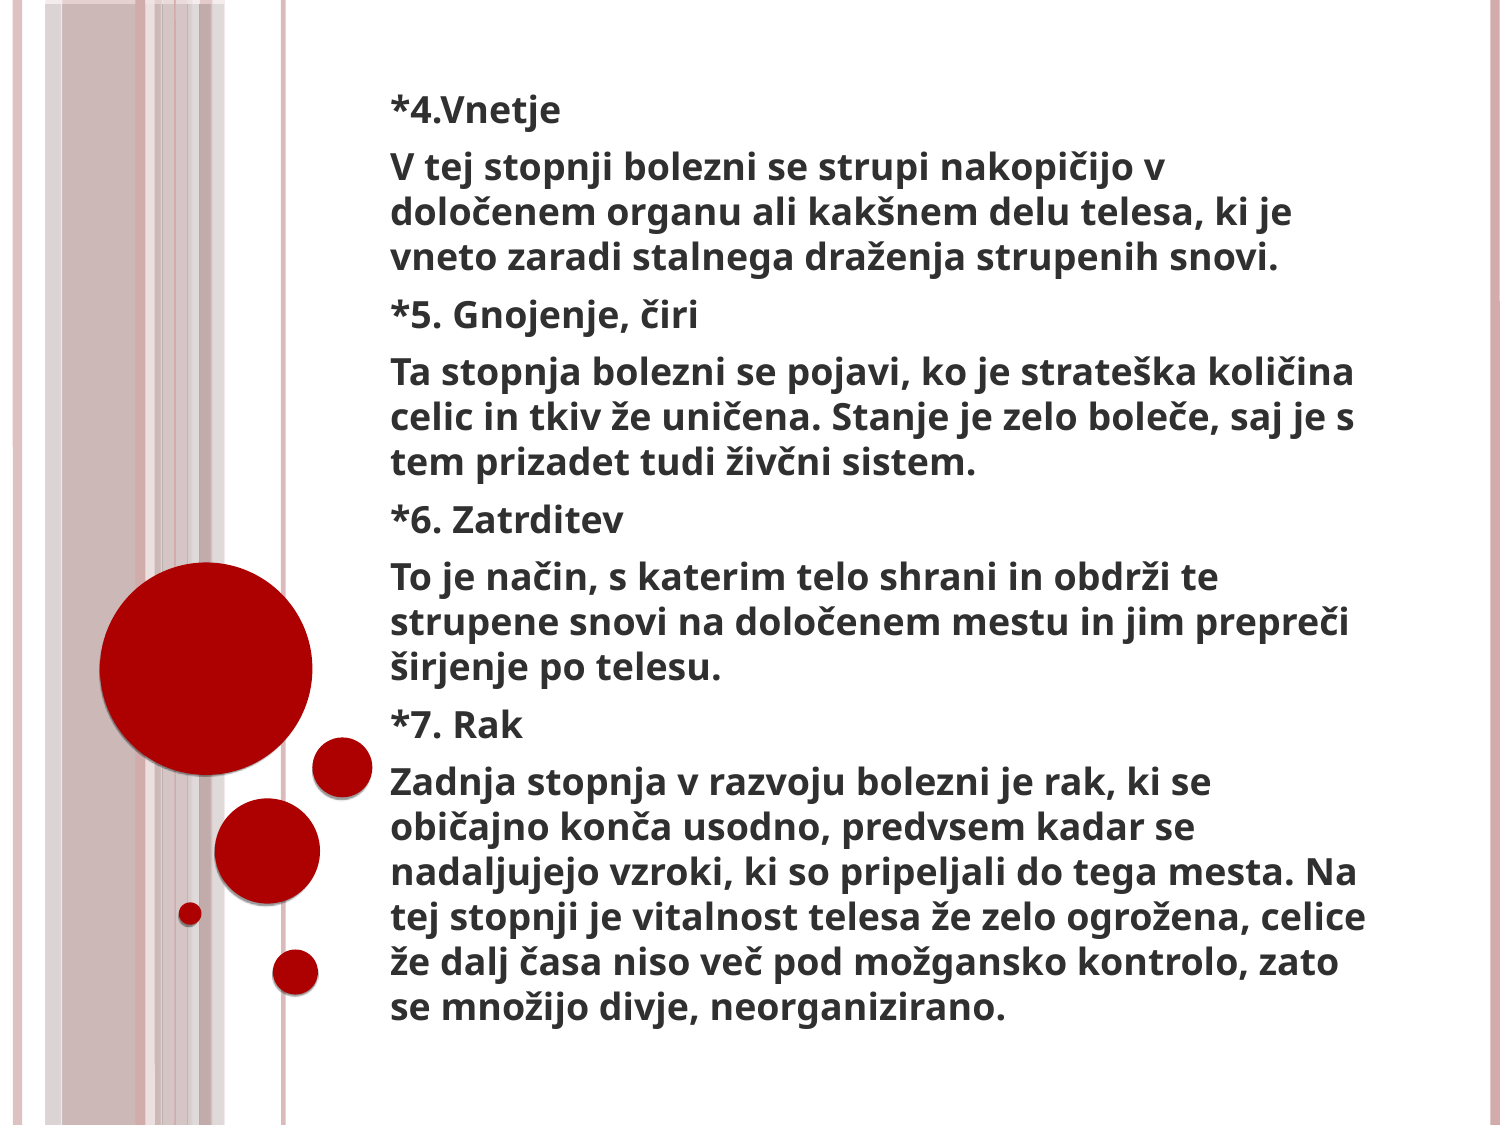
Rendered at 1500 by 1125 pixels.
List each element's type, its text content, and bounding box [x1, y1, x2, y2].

subtitle *4.Vnetje V tej stopnji bolezni se strupi nakopičijo v določenem organu ali kakšnem delu telesa, ki je vneto zaradi stalnega draženja strupenih snovi. *5. Gnojenje, čiri Ta stopnja bolezni se pojavi, ko je strateška količina celic in tkiv že uničena. Stanje je zelo boleče, saj je s tem prizadet tudi živčni sistem. *6. Zatrditev To je način, s katerim telo shrani in obdrži te strupene snovi na določenem mestu in jim prepreči širjenje po telesu. *7. Rak Zadnja stopnja v razvoju bolezni je rak, ki se običajno konča usodno, predvsem kadar se nadaljujejo vzroki, ki so pripeljali do tega mesta. Na tej stopnji je vitalnost telesa že zelo ogrožena, celice že dalj časa niso več pod možgansko kontrolo, zato se množijo divje, neorganizirano. [375, 78, 1388, 1046]
